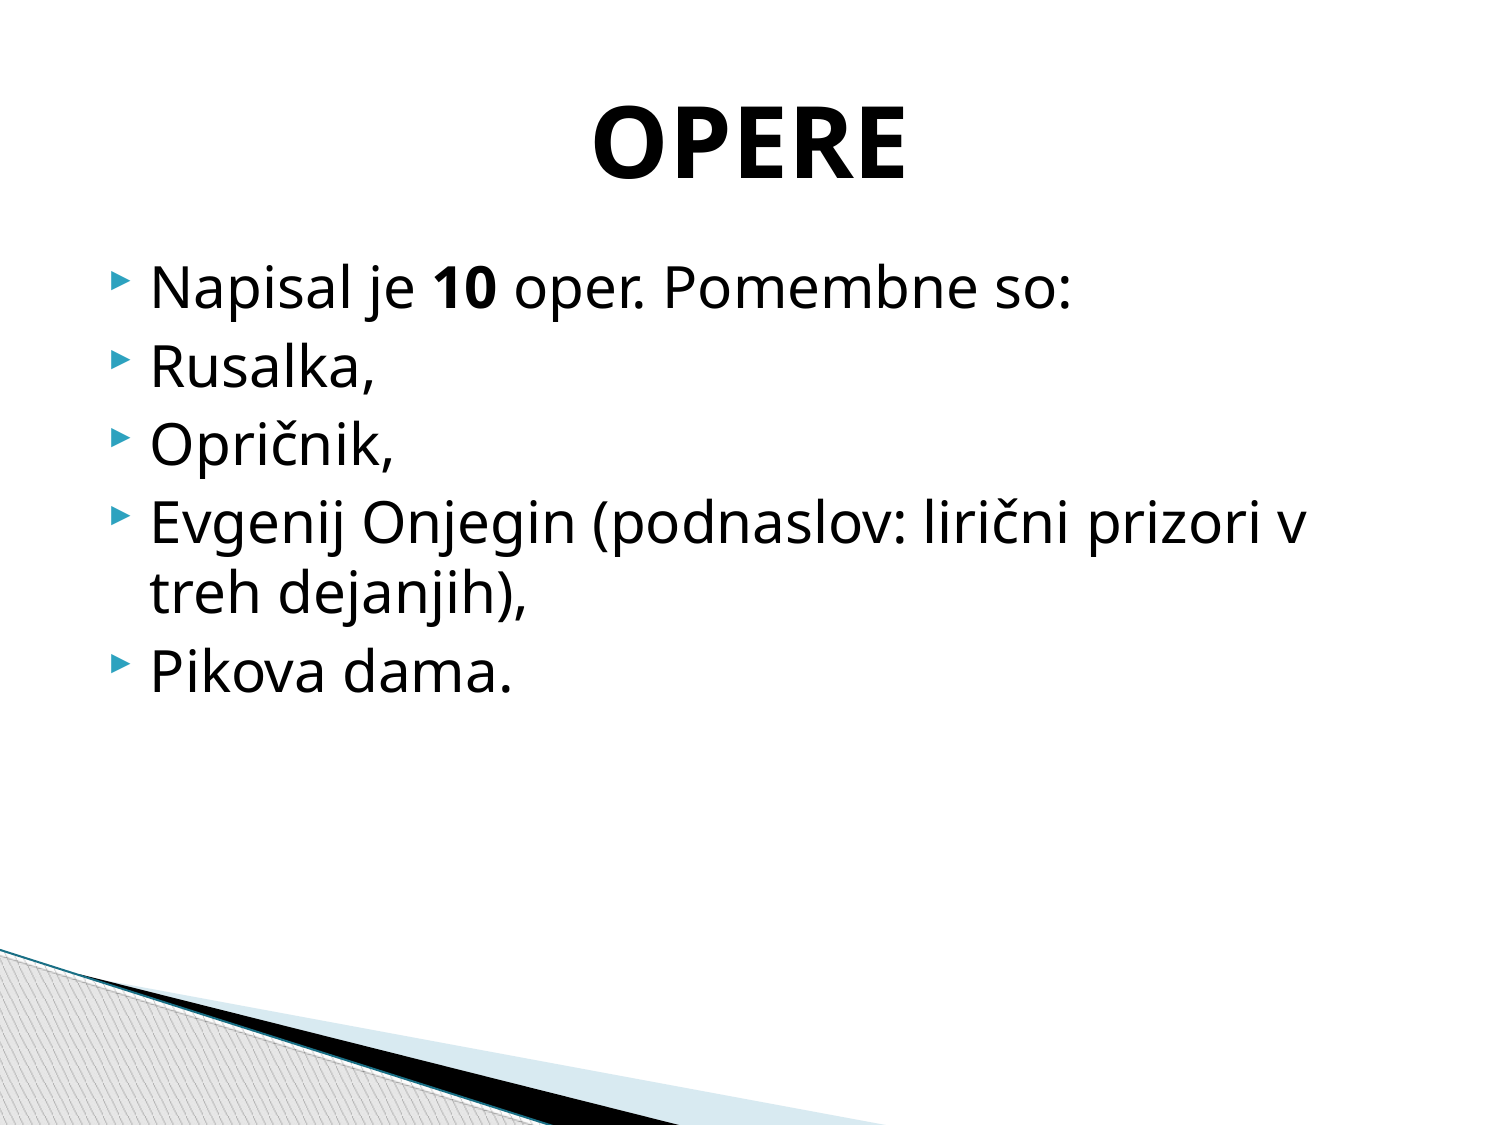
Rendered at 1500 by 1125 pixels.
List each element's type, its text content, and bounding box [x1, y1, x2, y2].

list Napisal je 10 oper. Pomembne so: Rusalka, Opričnik, Evgenij Onjegin (podnaslov: lirični prizori v treh dejanjih), Pikova dama. [75, 242, 1425, 986]
title OPERE [75, 45, 1425, 233]
